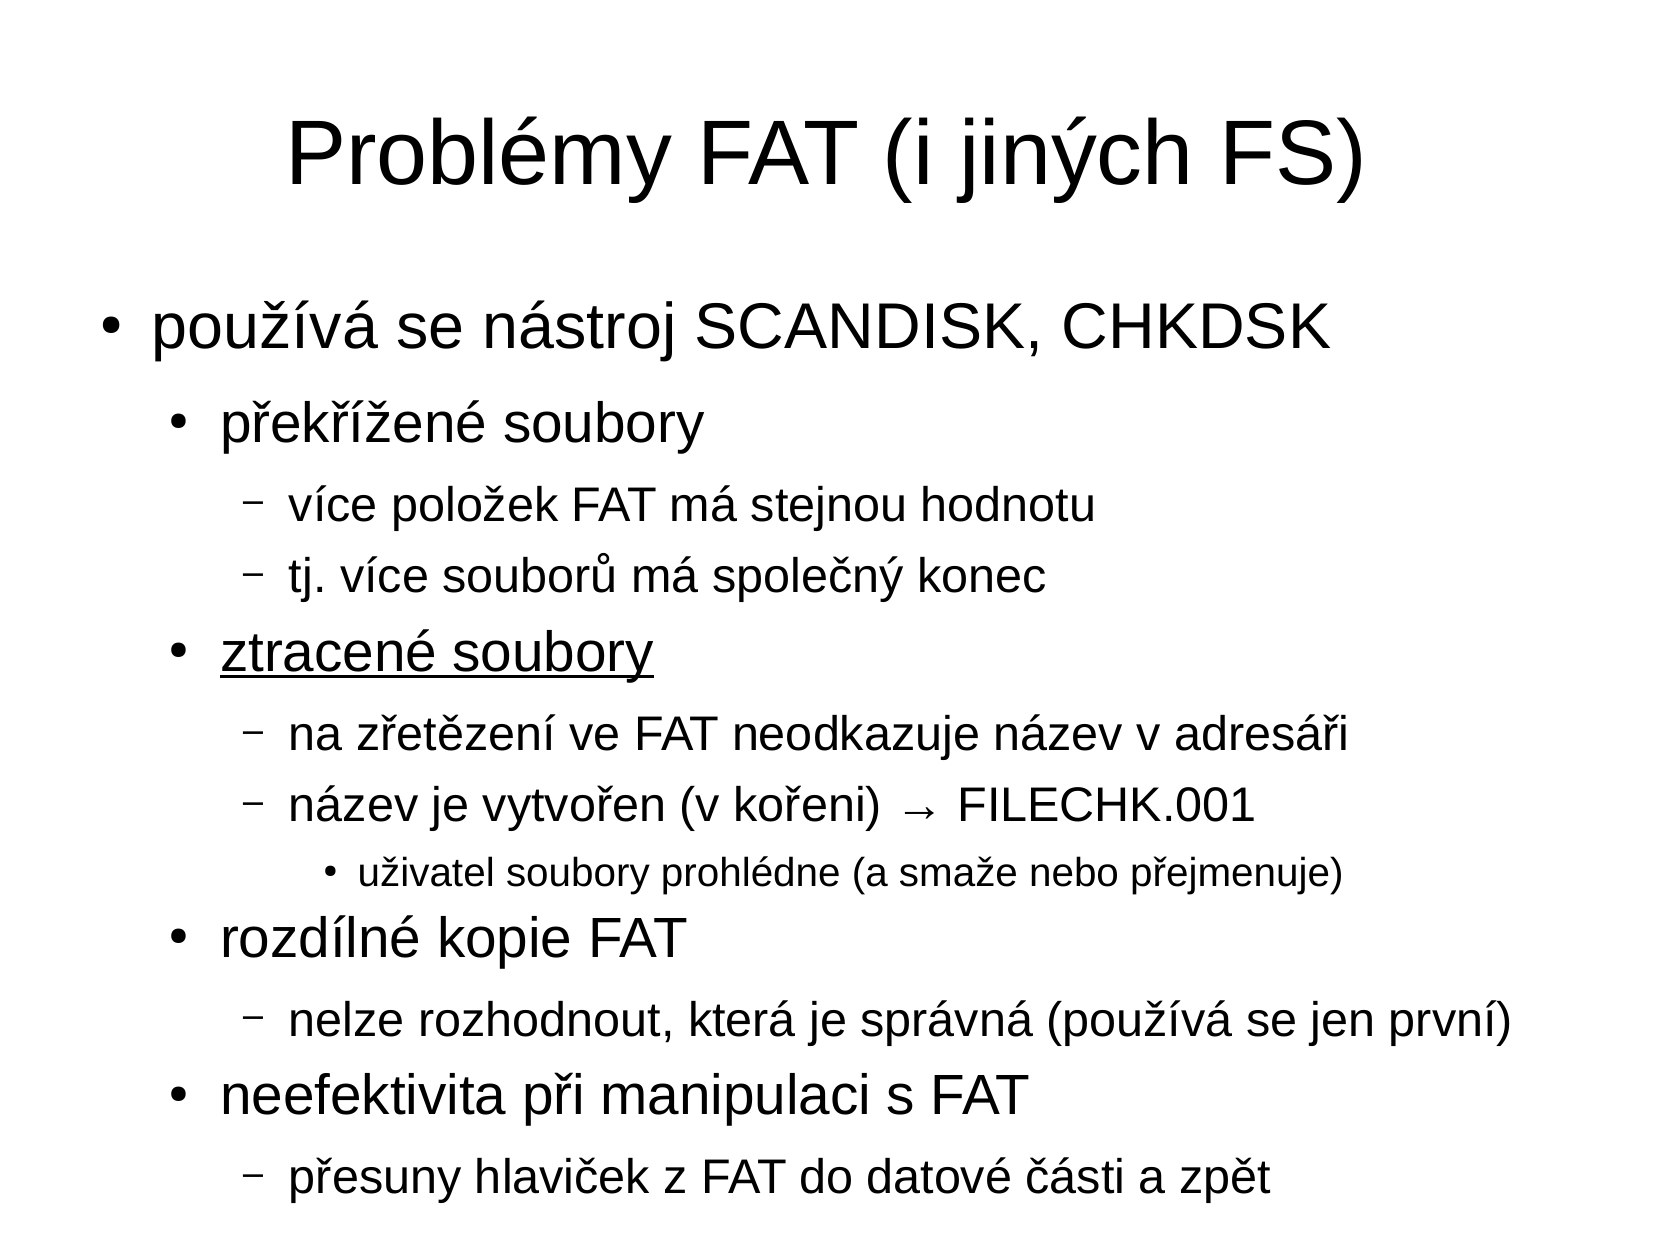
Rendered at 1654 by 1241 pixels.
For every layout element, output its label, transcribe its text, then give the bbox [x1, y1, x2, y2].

title Problémy FAT (i jiných FS) [82, 49, 1571, 257]
list používá se nástroj SCANDISK, CHKDSK překřížené soubory více položek FAT má stejnou hodnotu tj. více souborů má společný konec ztracené soubory na zřetězení ve FAT neodkazuje název v adresáři název je vytvořen (v kořeni) → FILECHK.001 uživatel soubory prohlédne (a smaže nebo přejmenuje) rozdílné kopie FAT nelze rozhodnout, která je správná (používá se jen první) neefektivita při manipulaci s FAT přesuny hlaviček z FAT do datové části a zpět [82, 290, 1571, 1205]
